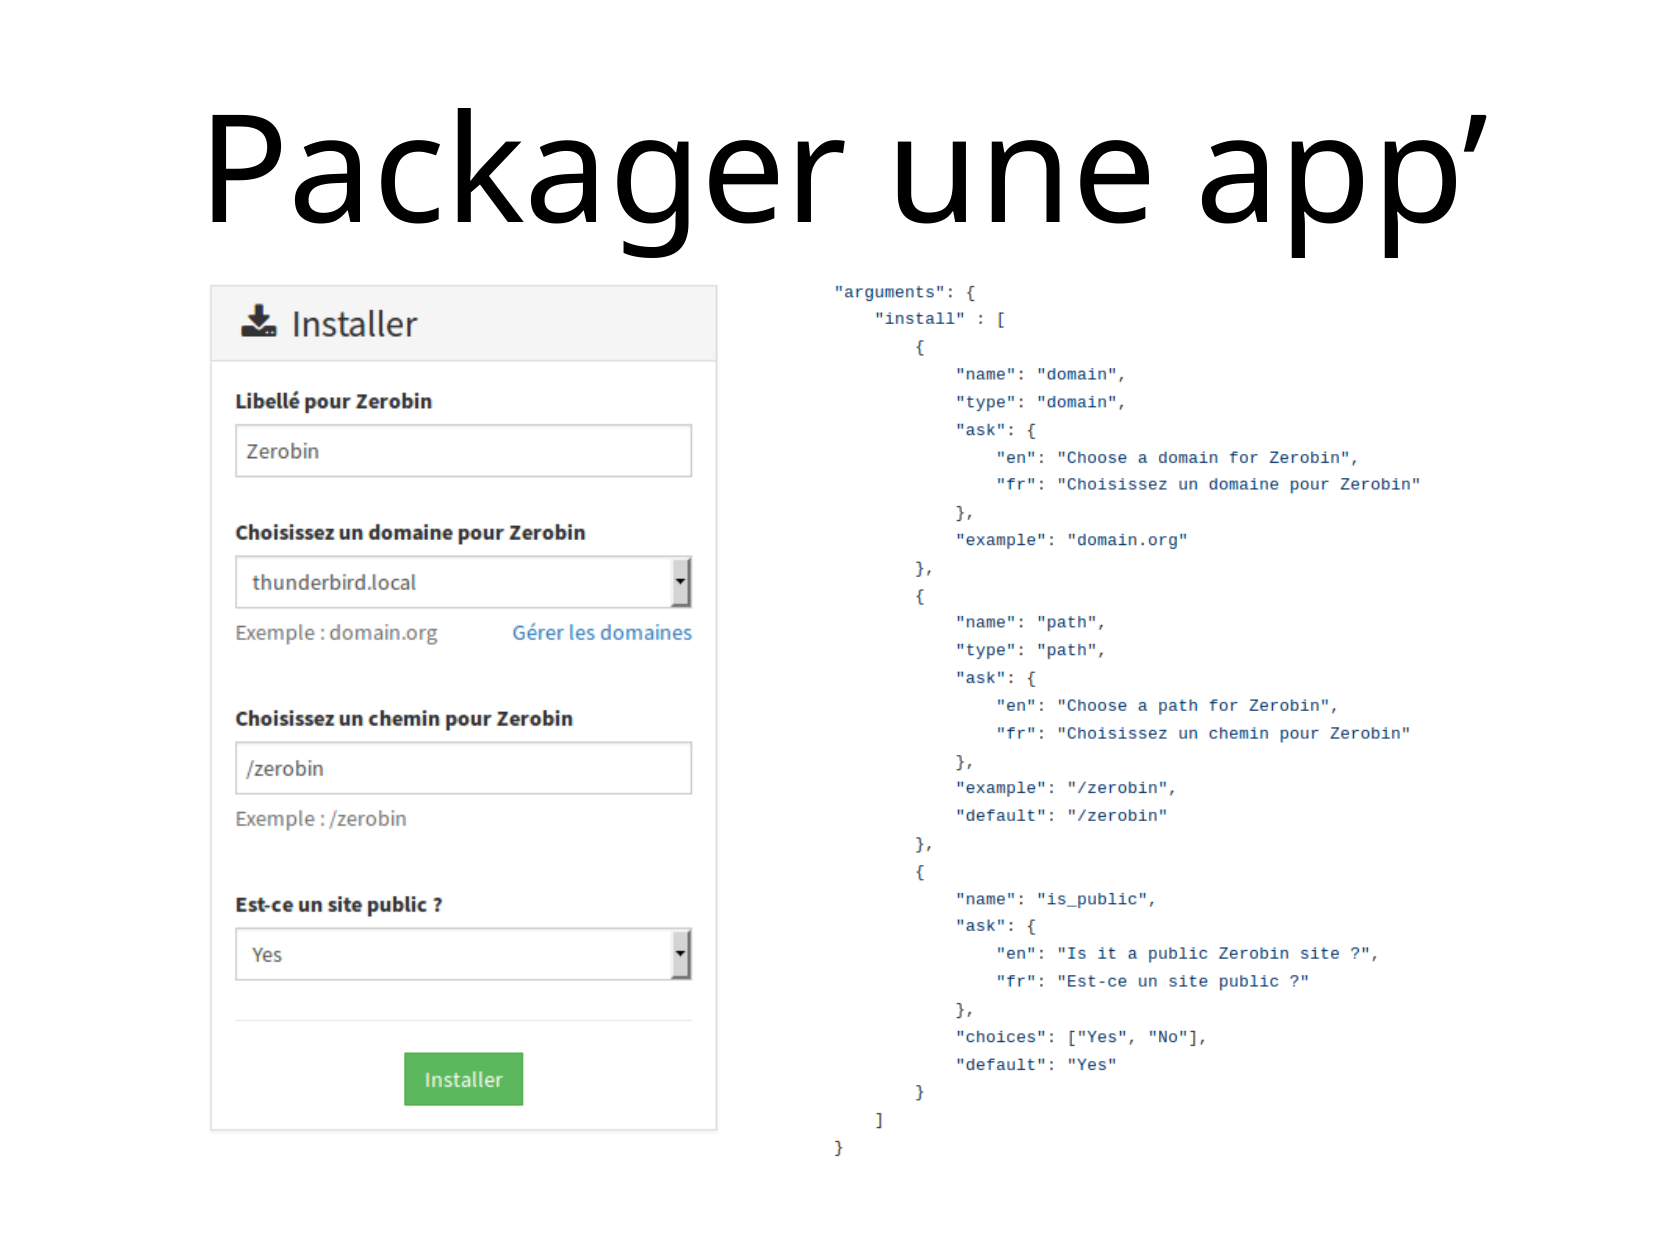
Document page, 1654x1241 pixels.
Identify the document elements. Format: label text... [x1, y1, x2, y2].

picture [810, 281, 1439, 1165]
picture [187, 268, 741, 1156]
title Packager une app’ [82, 61, 1606, 269]
